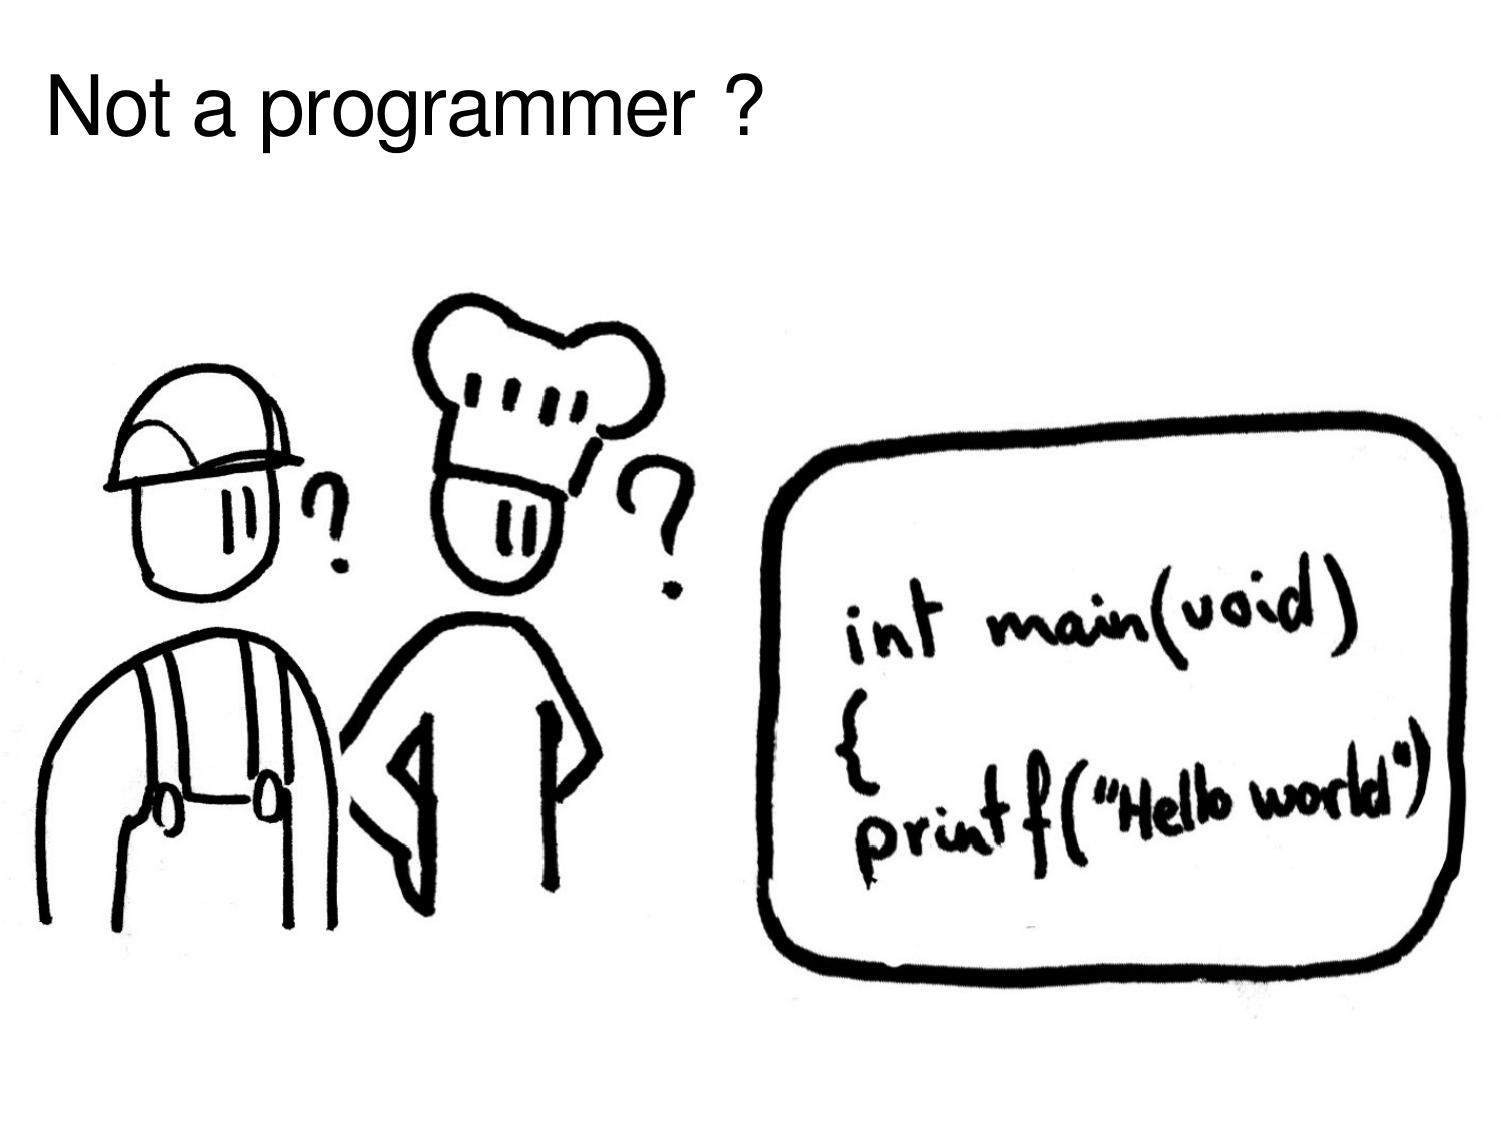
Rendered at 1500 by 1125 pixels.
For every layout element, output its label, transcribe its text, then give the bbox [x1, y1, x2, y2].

text_box Not a programmer ? [30, 50, 1471, 173]
picture [0, 259, 1500, 1019]
